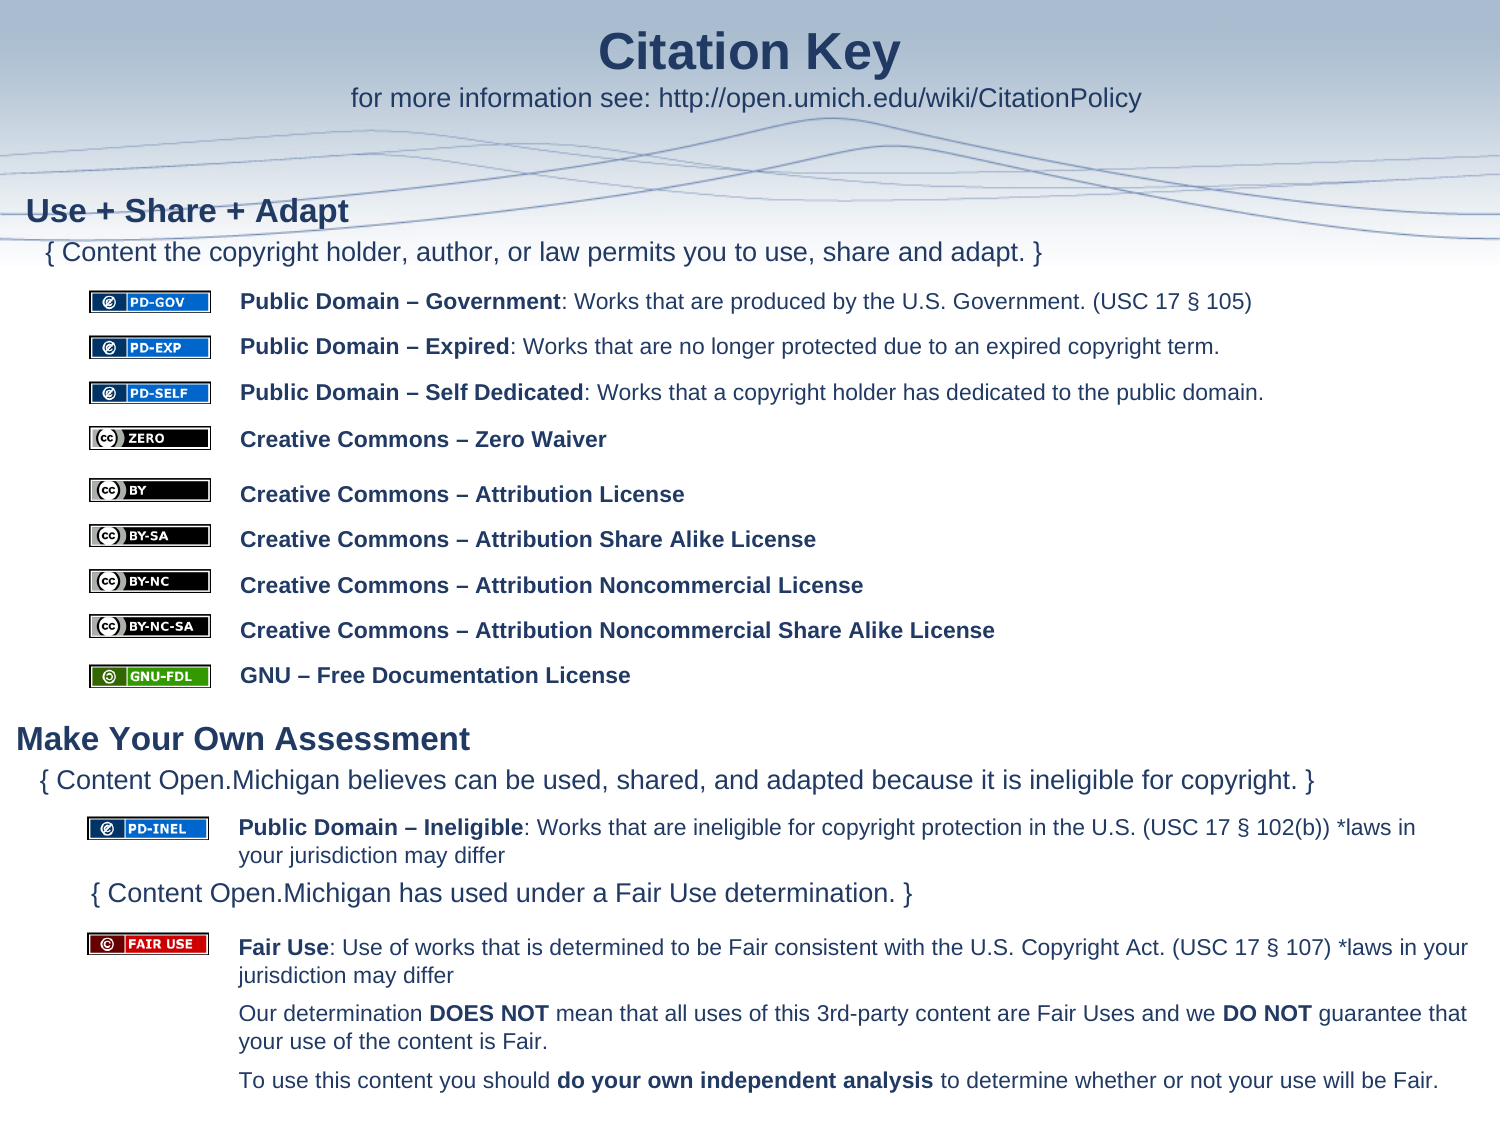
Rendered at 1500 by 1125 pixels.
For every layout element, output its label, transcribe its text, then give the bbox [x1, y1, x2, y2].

picture [89, 381, 211, 404]
picture [87, 816, 209, 840]
picture [89, 664, 211, 688]
picture [89, 335, 211, 359]
text_box { Content Open.Michigan believes can be used, shared, and adapted because it is ineligible for copyright. } [25, 755, 1329, 804]
picture [89, 569, 211, 593]
text_box Fair Use: Use of works that is determined to be Fair consistent with the U.S. Copyright Act. (USC 17 § 107) *laws in your jurisdiction may differ Our determination DOES NOT mean that all uses of this 3rd-party content are Fair Uses and we DO NOT guarantee that your use of the content is Fair. To use this content you should do your own independent analysis to determine whether or not your use will be Fair. [223, 924, 1500, 1101]
text_box { Content Open.Michigan has used under a Fair Use determination. } [76, 868, 1347, 917]
picture [89, 290, 211, 313]
text_box Public Domain – Ineligible: Works that are ineligible for copyright protection in the U.S. (USC 17 § 102(b)) *laws in your jurisdiction may differ [223, 805, 1442, 876]
text_box Creative Commons – Attribution Noncommercial License [225, 562, 1430, 606]
text_box Public Domain – Government: Works that are produced by the U.S. Government. (USC 17 § 105) [225, 278, 1288, 322]
text_box Use + Share + Adapt [11, 181, 365, 277]
text_box GNU – Free Documentation License [225, 653, 1190, 697]
picture [0, 0, 1500, 266]
text_box Creative Commons – Attribution Noncommercial Share Alike License [225, 607, 1500, 651]
text_box { Content the copyright holder, author, or law permits you to use, share and adapt. } [30, 226, 1057, 275]
picture [89, 426, 211, 450]
text_box Make Your Own Assessment [1, 709, 486, 805]
picture [89, 524, 211, 547]
picture [89, 478, 211, 502]
text_box Citation Key for more information see: http://open.umich.edu/wiki/CitationPolicy [74, 11, 1425, 121]
text_box Creative Commons – Attribution Share Alike License [225, 517, 1337, 561]
text_box Public Domain – Expired: Works that are no longer protected due to an expired copyright term. [225, 324, 1258, 368]
text_box Creative Commons – Zero Waiver [225, 416, 1190, 460]
picture [87, 932, 209, 955]
picture [89, 614, 211, 638]
text_box Public Domain – Self Dedicated: Works that a copyright holder has dedicated to the public domain. [225, 369, 1329, 413]
text_box Creative Commons – Attribution License [225, 471, 1190, 515]
